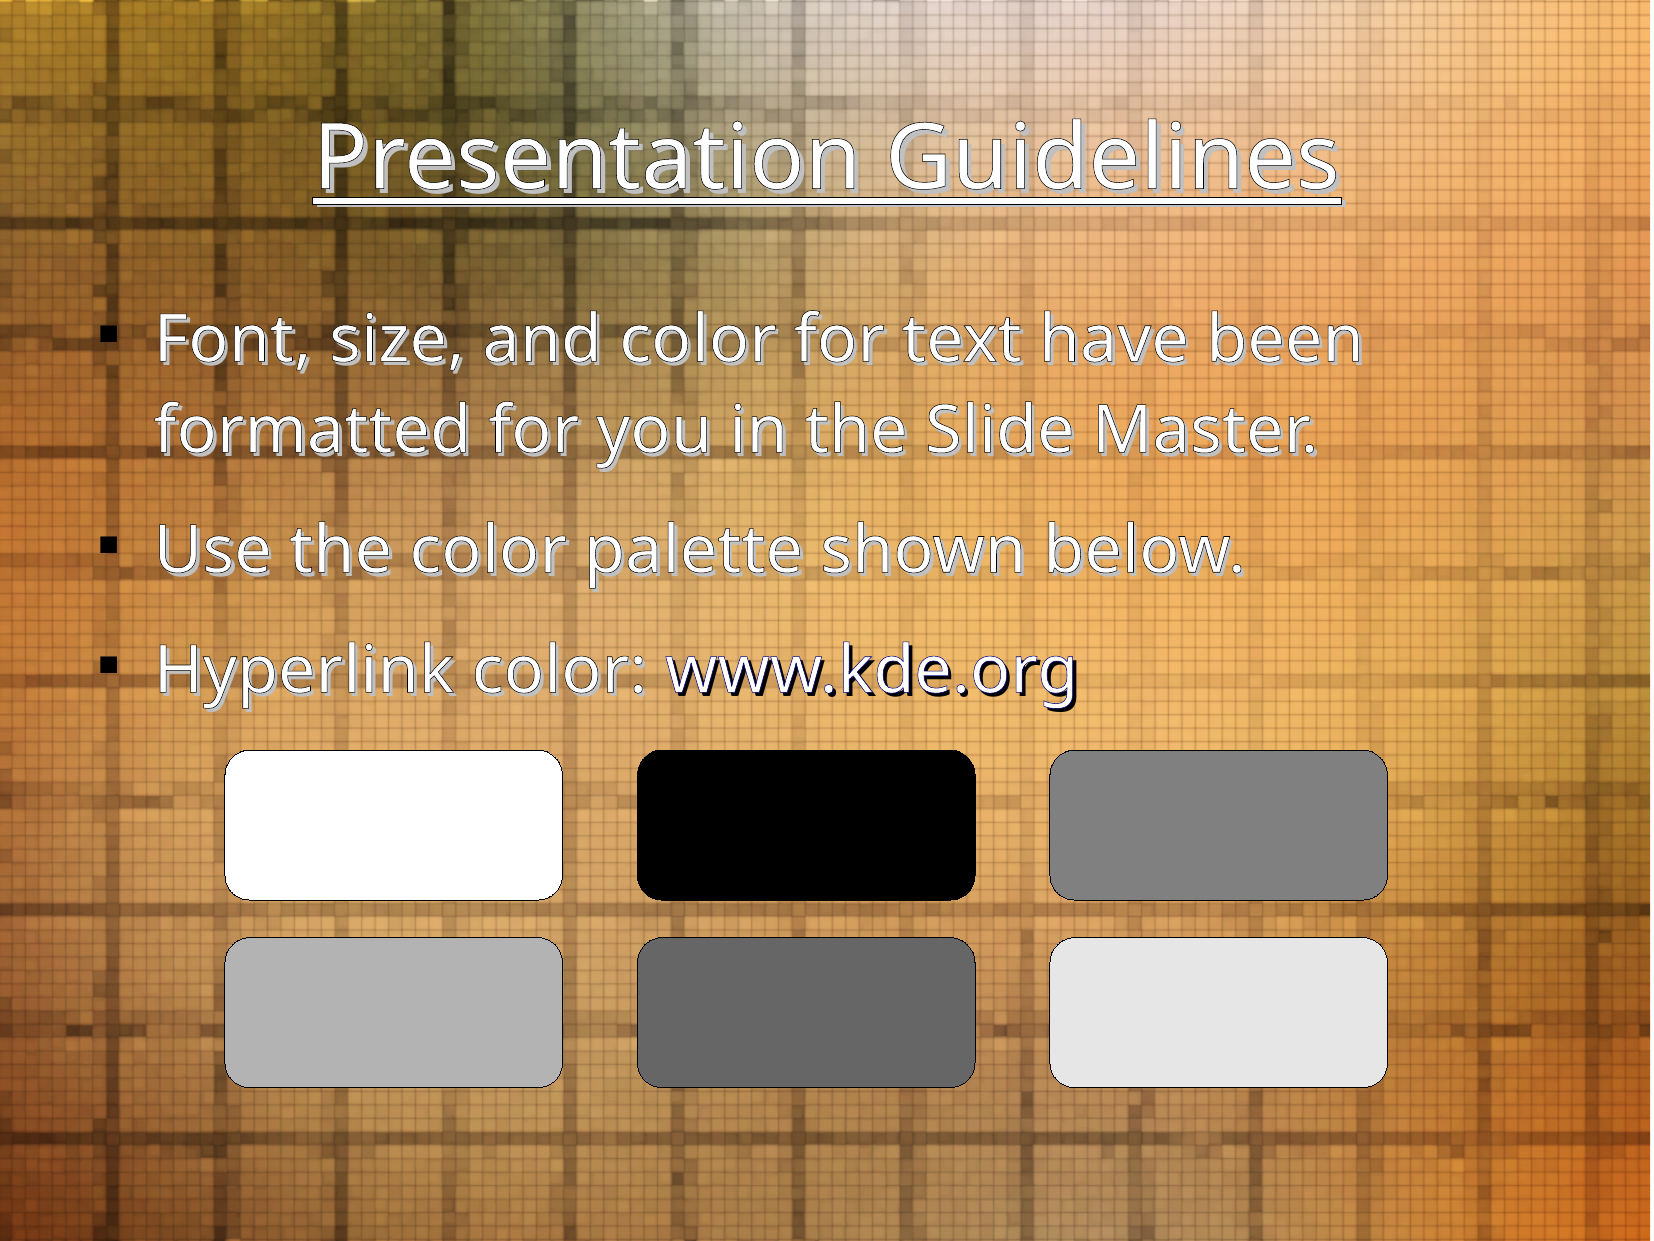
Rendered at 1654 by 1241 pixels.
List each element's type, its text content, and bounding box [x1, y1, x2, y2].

text_box [224, 937, 563, 1088]
title Presentation Guidelines [82, 49, 1571, 257]
text_box [224, 750, 563, 901]
text_box [1049, 750, 1388, 901]
list Font, size, and color for text have been formatted for you in the Slide Master. Use the color palette shown below. Hyperlink color: www.kde.org [82, 290, 1571, 1094]
text_box [637, 750, 976, 901]
picture [0, 0, 1651, 1241]
text_box [637, 937, 976, 1088]
text_box [1049, 937, 1388, 1088]
